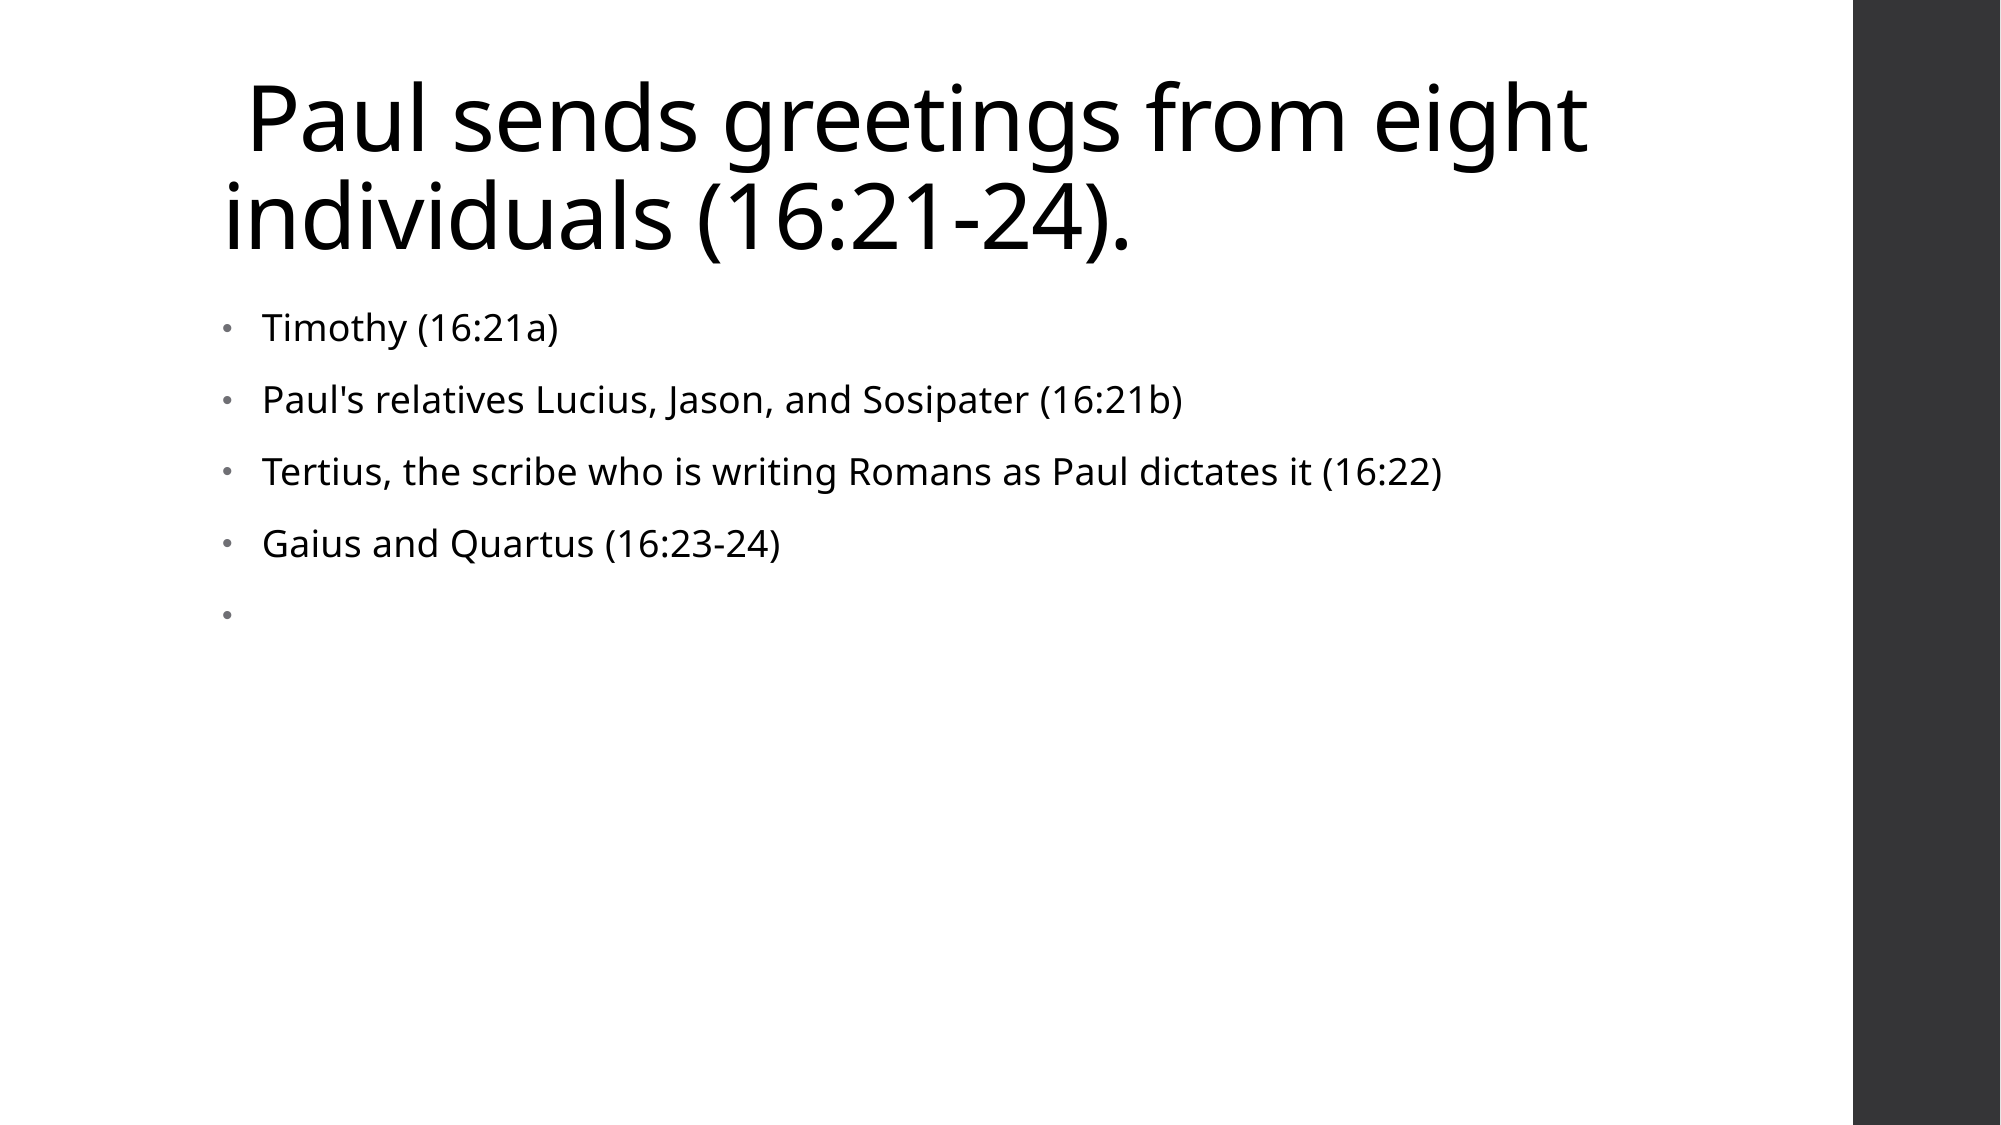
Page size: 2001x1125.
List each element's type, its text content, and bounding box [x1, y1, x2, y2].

list Timothy (16:21a) Paul's relatives Lucius, Jason, and Sosipater (16:21b) Tertius, the scribe who is writing Romans as Paul dictates it (16:22) Gaius and Quartus (16:23-24) [206, 299, 1617, 1014]
title Paul sends greetings from eight individuals (16:21-24). [206, 60, 1797, 278]
